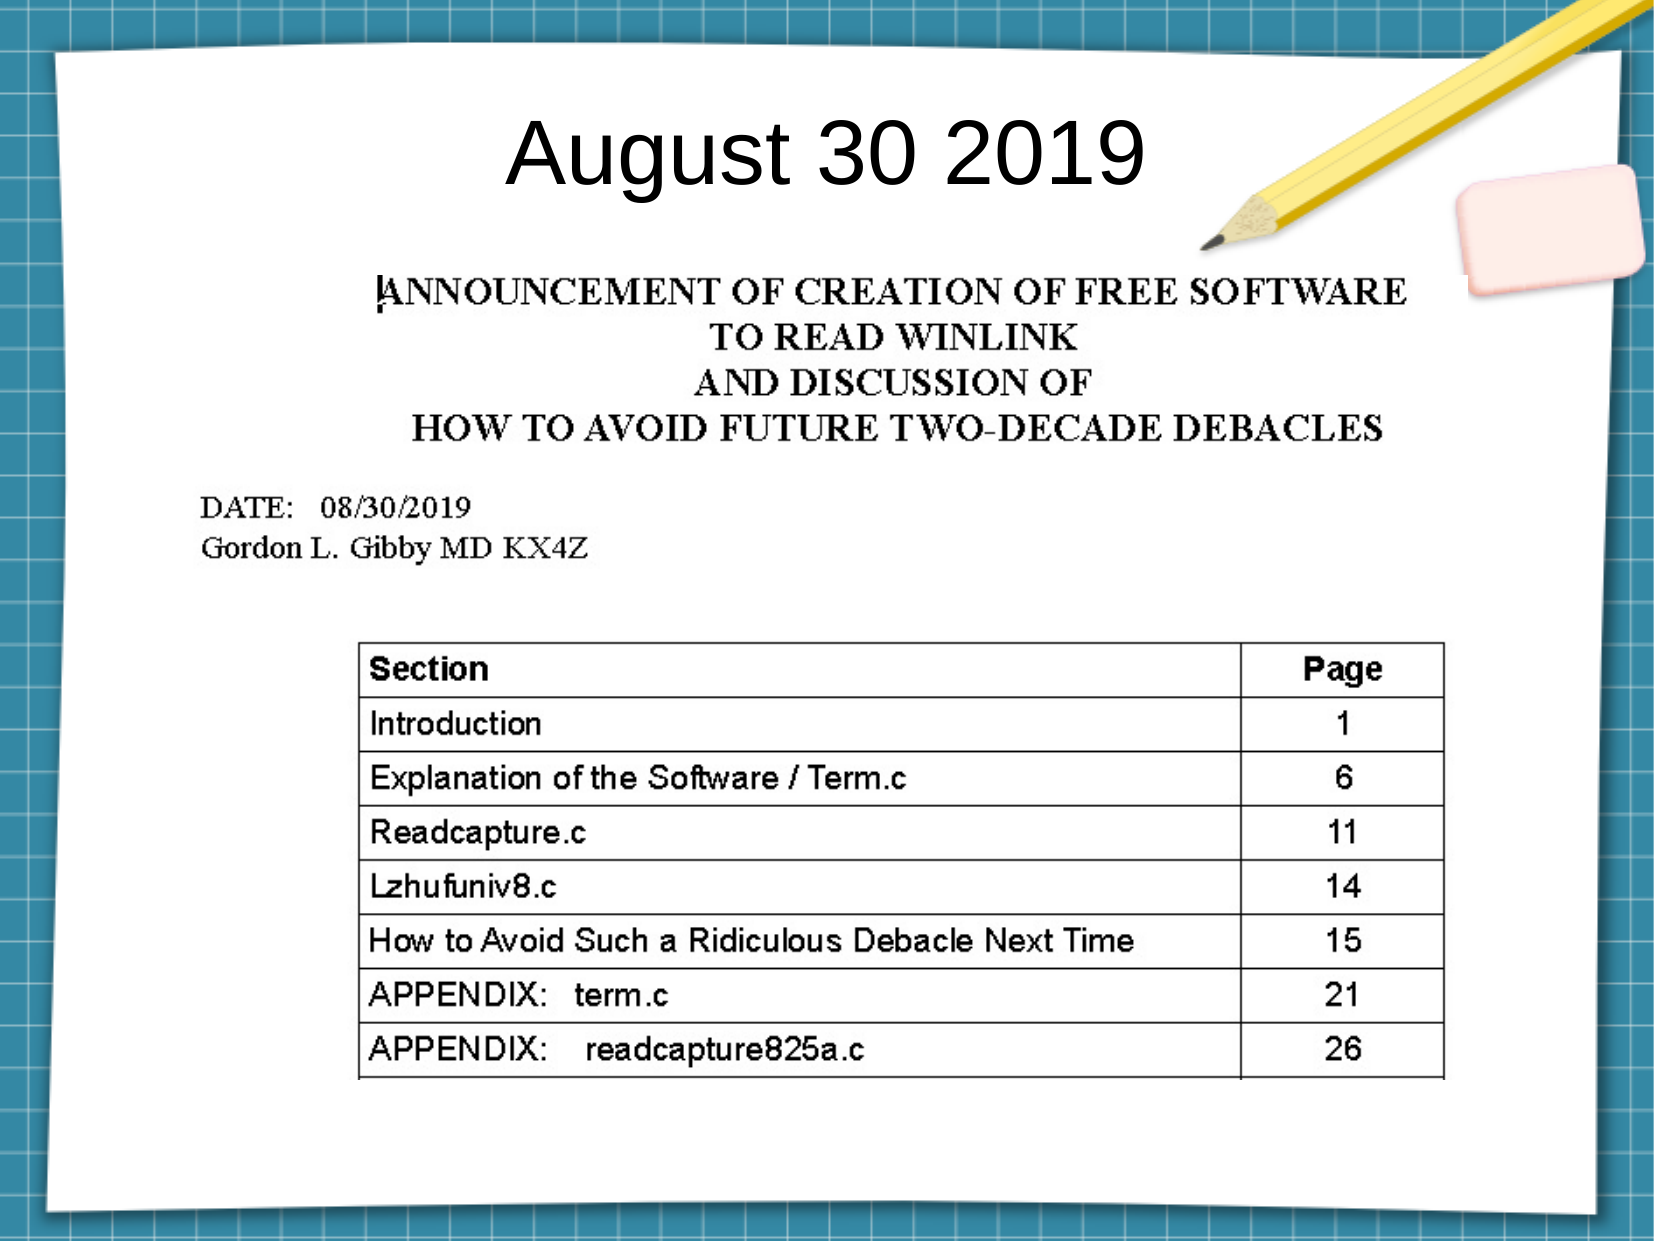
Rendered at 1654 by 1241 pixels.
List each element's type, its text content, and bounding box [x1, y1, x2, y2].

picture [0, 0, 1654, 1241]
title August 30 2019 [82, 49, 1571, 257]
